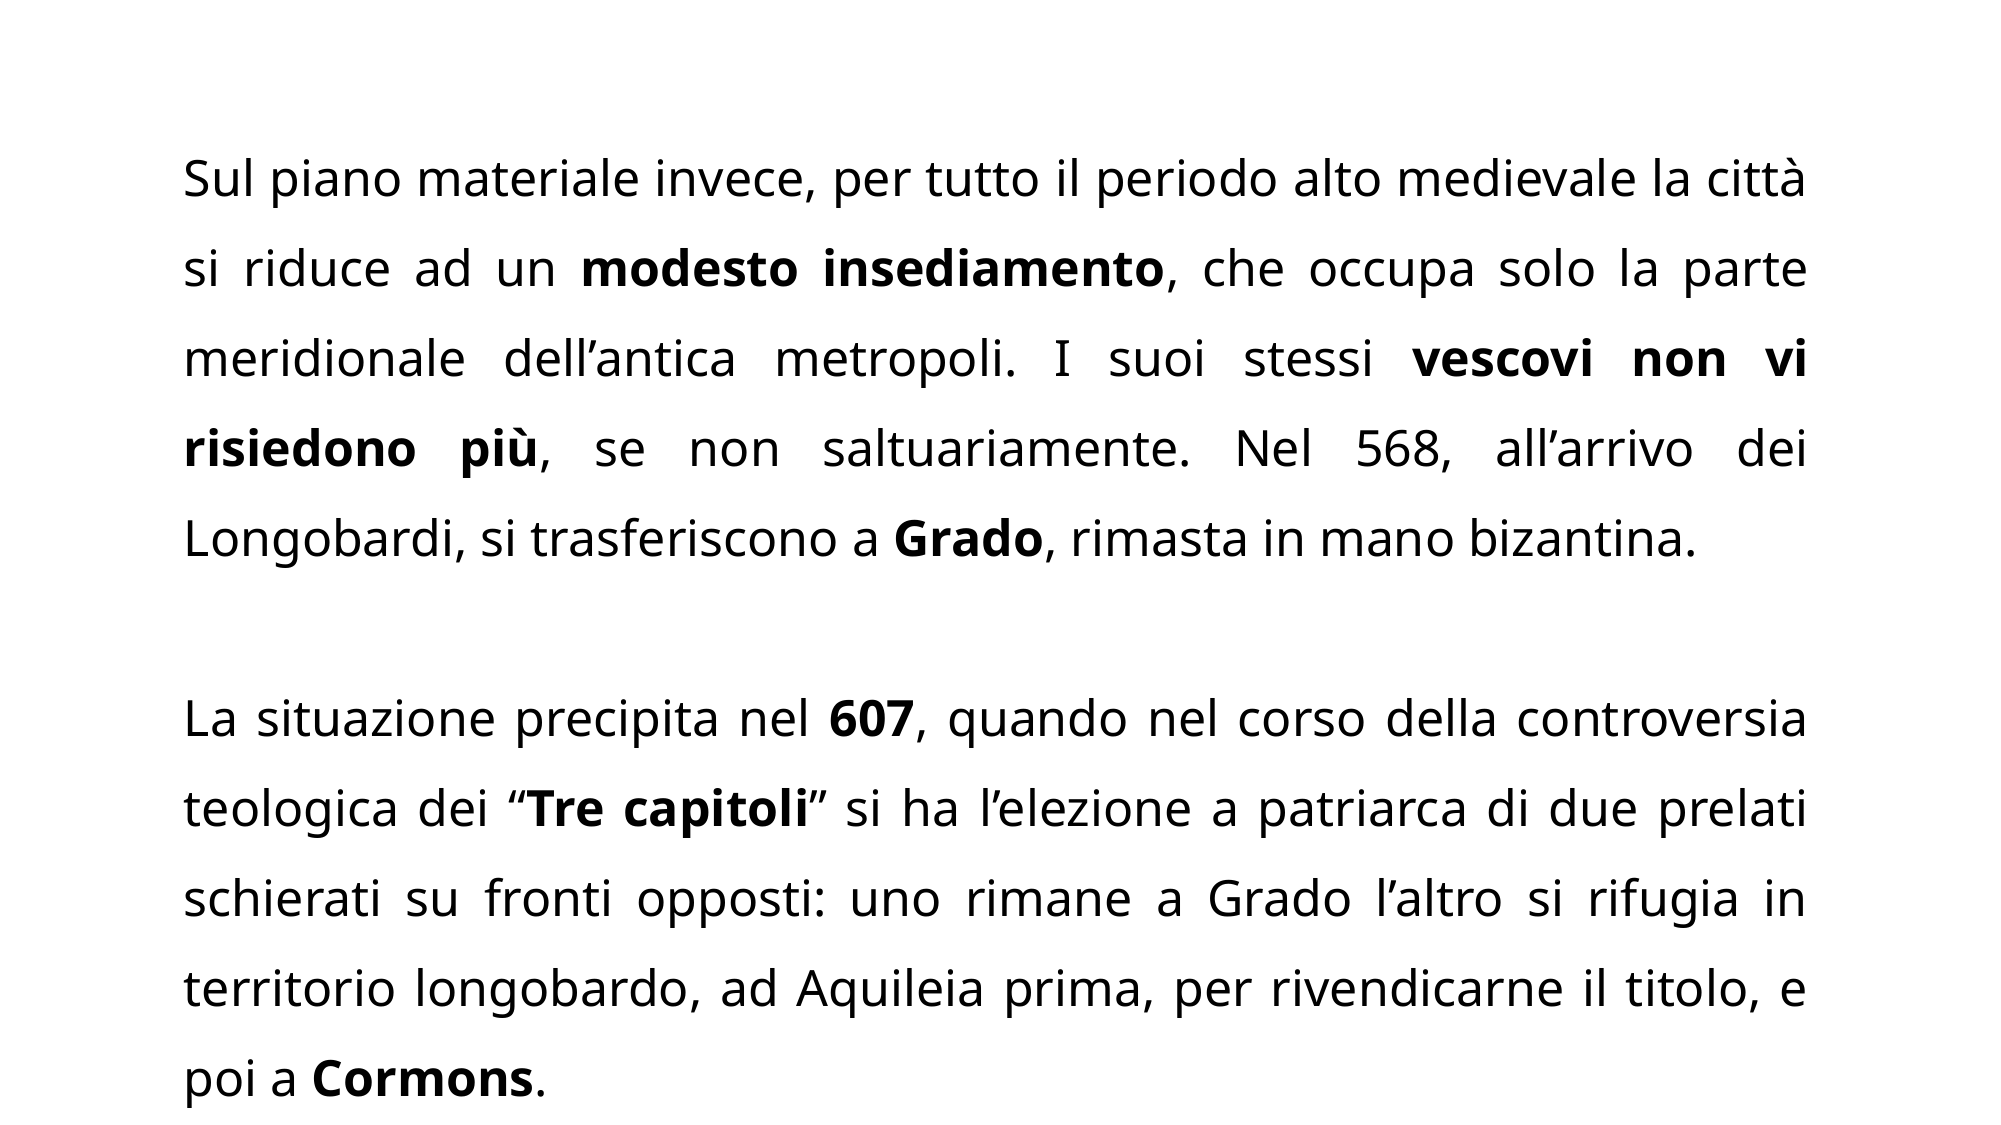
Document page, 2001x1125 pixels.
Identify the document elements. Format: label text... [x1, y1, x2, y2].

text_box Sul piano materiale invece, per tutto il periodo alto medievale la città si riduce ad un modesto insediamento, che occupa solo la parte meridionale dell’antica metropoli. I suoi stessi vescovi non vi risiedono più, se non saltuariamente. Nel 568, all’arrivo dei Longobardi, si trasferiscono a Grado, rimasta in mano bizantina. La situazione precipita nel 607, quando nel corso della controversia teologica dei “Tre capitoli” si ha l’elezione a patriarca di due prelati schierati su fronti opposti: uno rimane a Grado l’altro si rifugia in territorio longobardo, ad Aquileia prima, per rivendicarne il titolo, e poi a Cormons. [168, 109, 1849, 1021]
